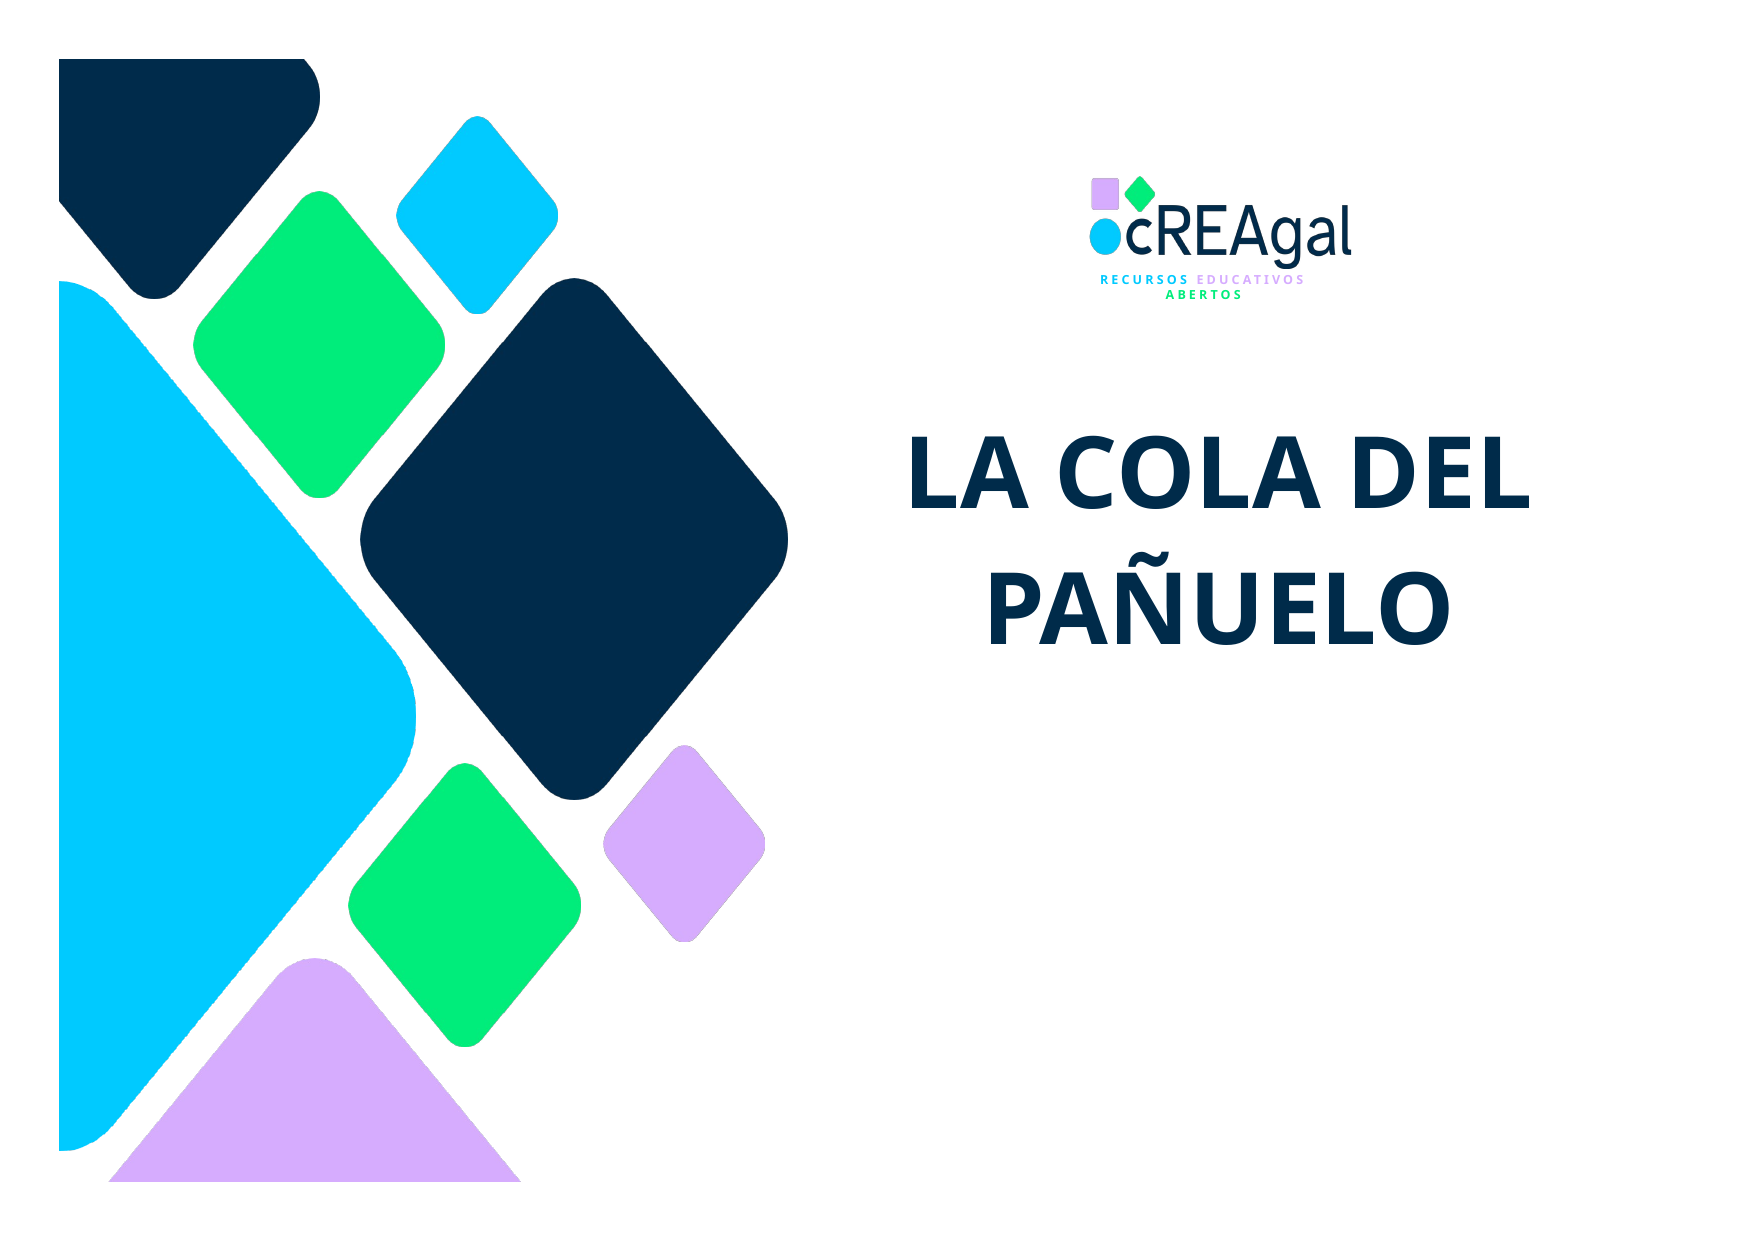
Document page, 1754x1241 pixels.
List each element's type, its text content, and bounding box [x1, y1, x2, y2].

picture [1089, 176, 1352, 269]
picture [481, 116, 558, 208]
title LA COLA DEL PAÑUELO [856, 368, 1581, 707]
picture [59, 59, 788, 1182]
